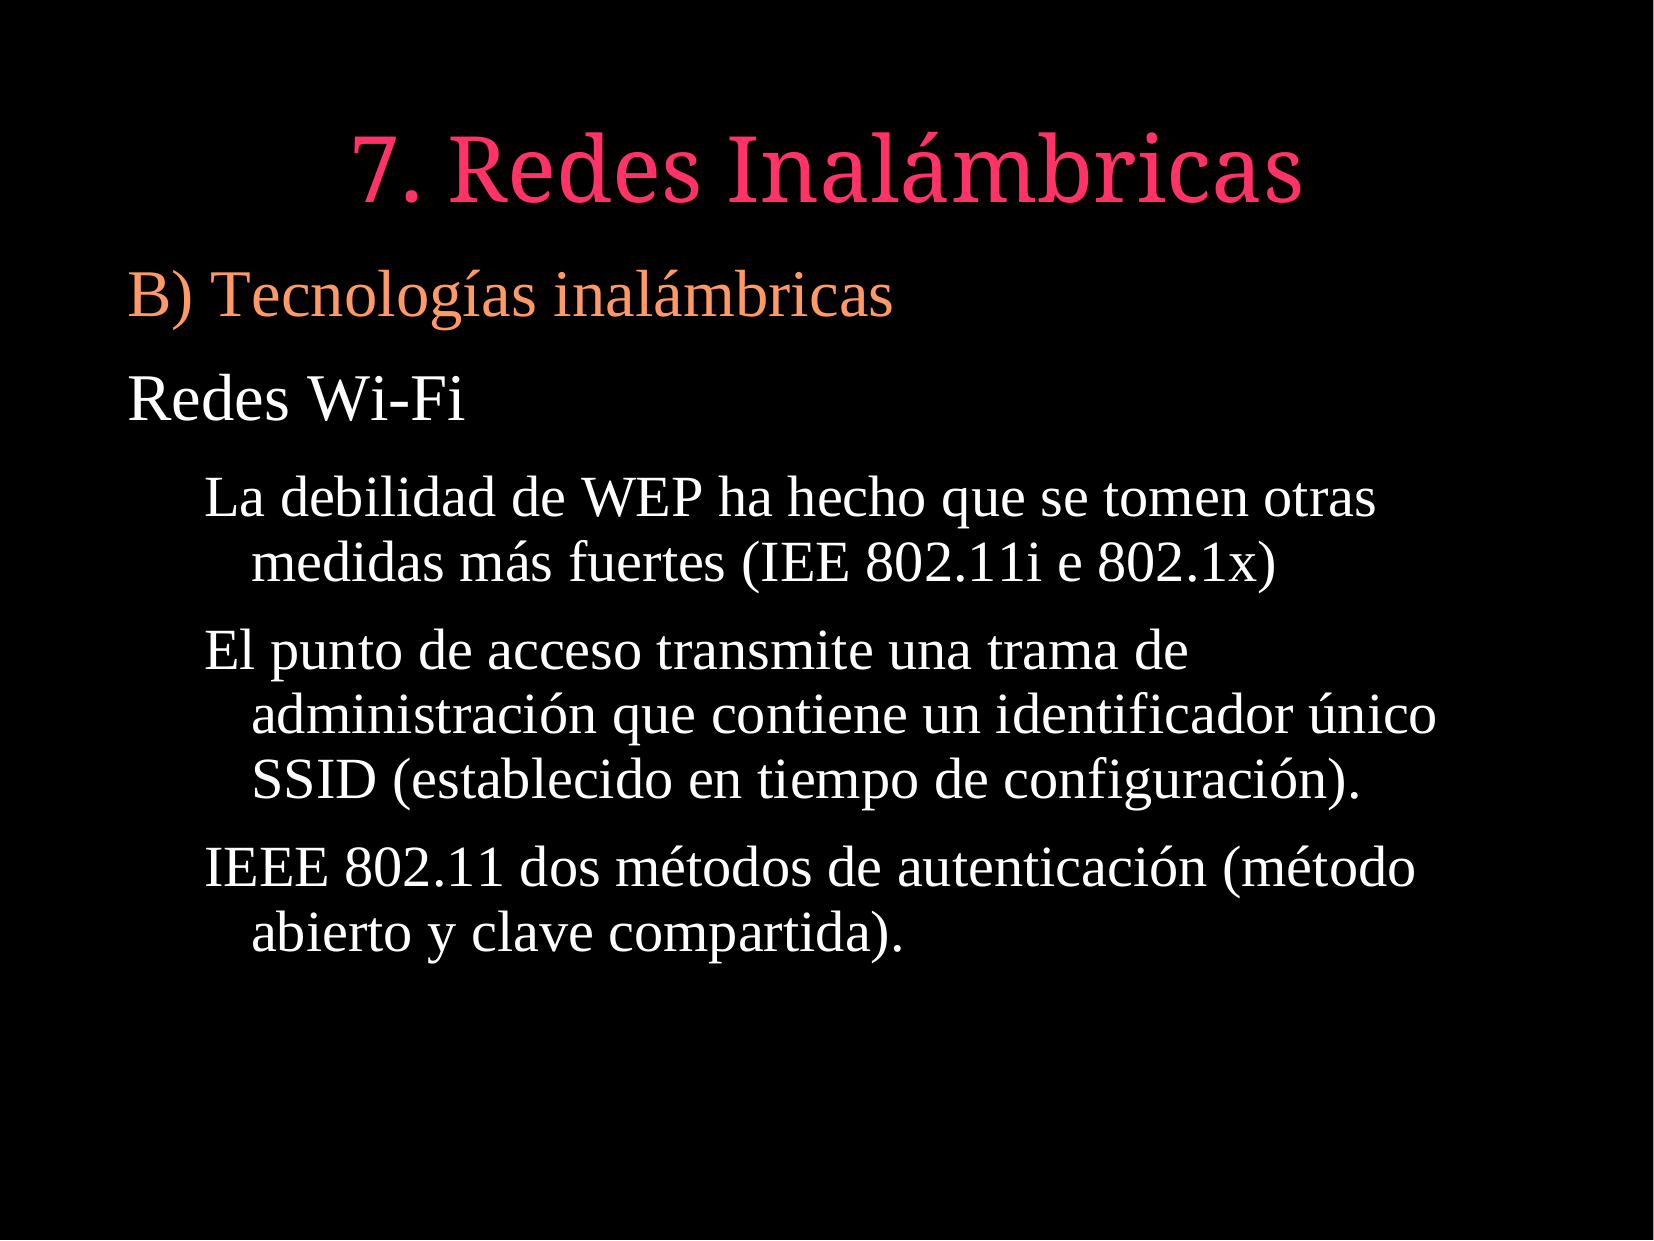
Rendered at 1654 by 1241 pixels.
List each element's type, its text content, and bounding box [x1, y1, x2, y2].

title 7. Redes Inalámbricas [121, 63, 1534, 257]
list B) Tecnologías inalámbricas Redes Wi-Fi La debilidad de WEP ha hecho que se tomen otras medidas más fuertes (IEE 802.11i e 802.1x) El punto de acceso transmite una trama de administración que contiene un identificador único SSID (establecido en tiempo de configuración). IEEE 802.11 dos métodos de autenticación (método abierto y clave compartida). [109, 257, 1534, 1189]
